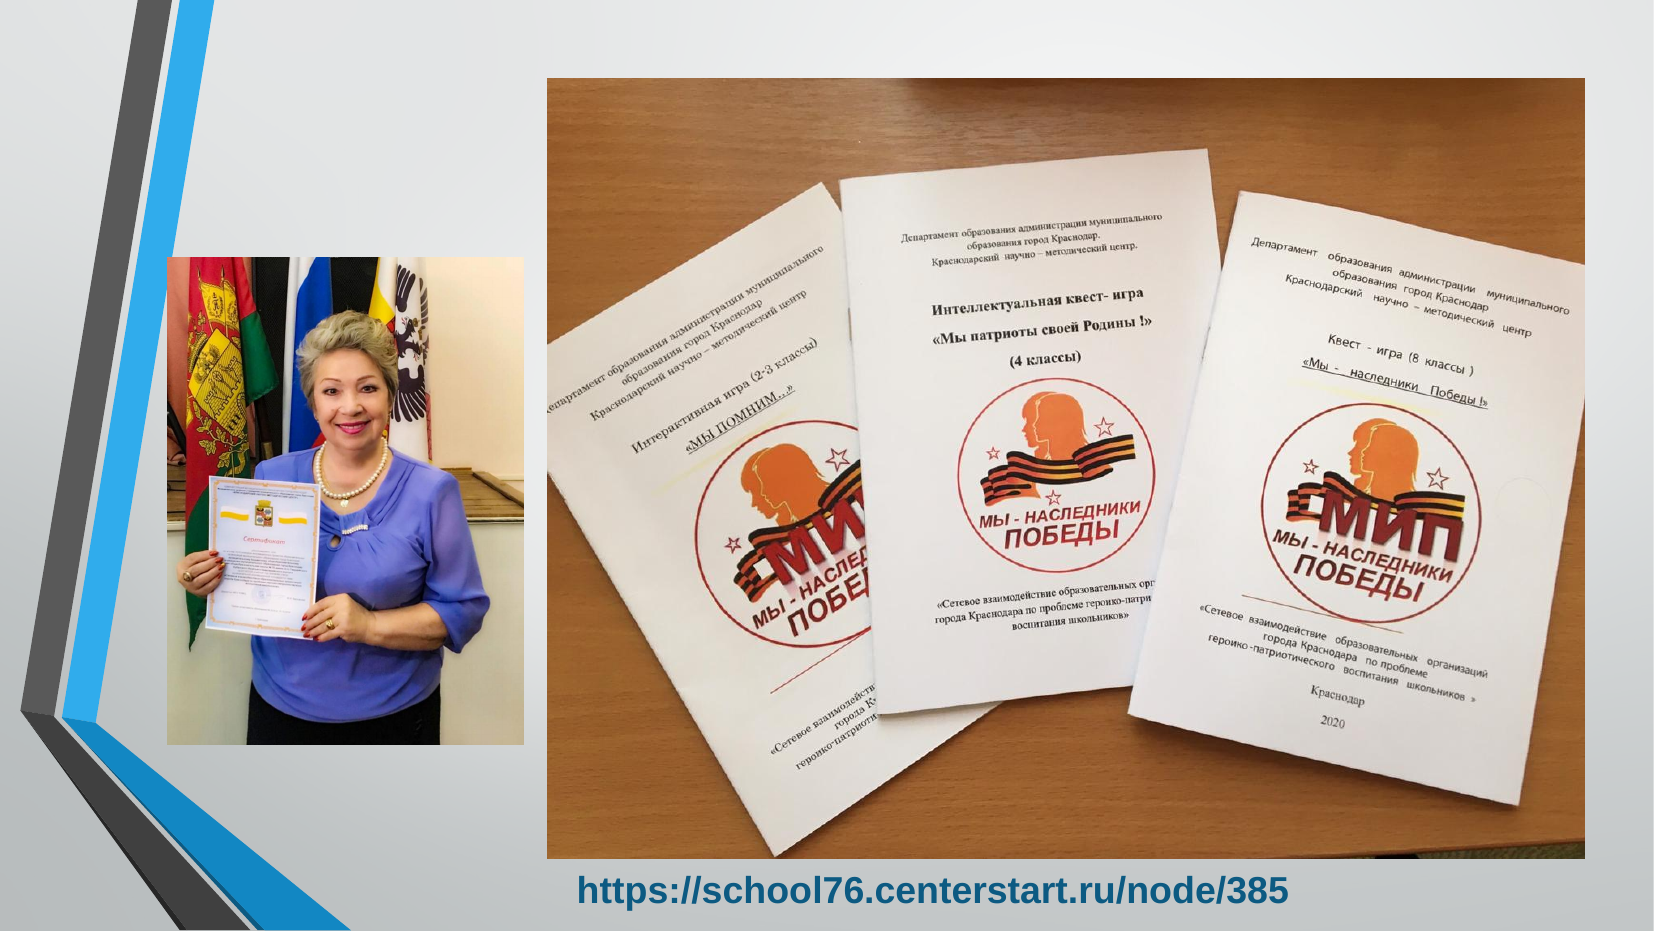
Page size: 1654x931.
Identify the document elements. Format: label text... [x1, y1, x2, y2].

picture [547, 78, 1585, 860]
text_box https://school76.centerstart.ru/node/385 [562, 859, 1315, 919]
picture [167, 257, 524, 745]
